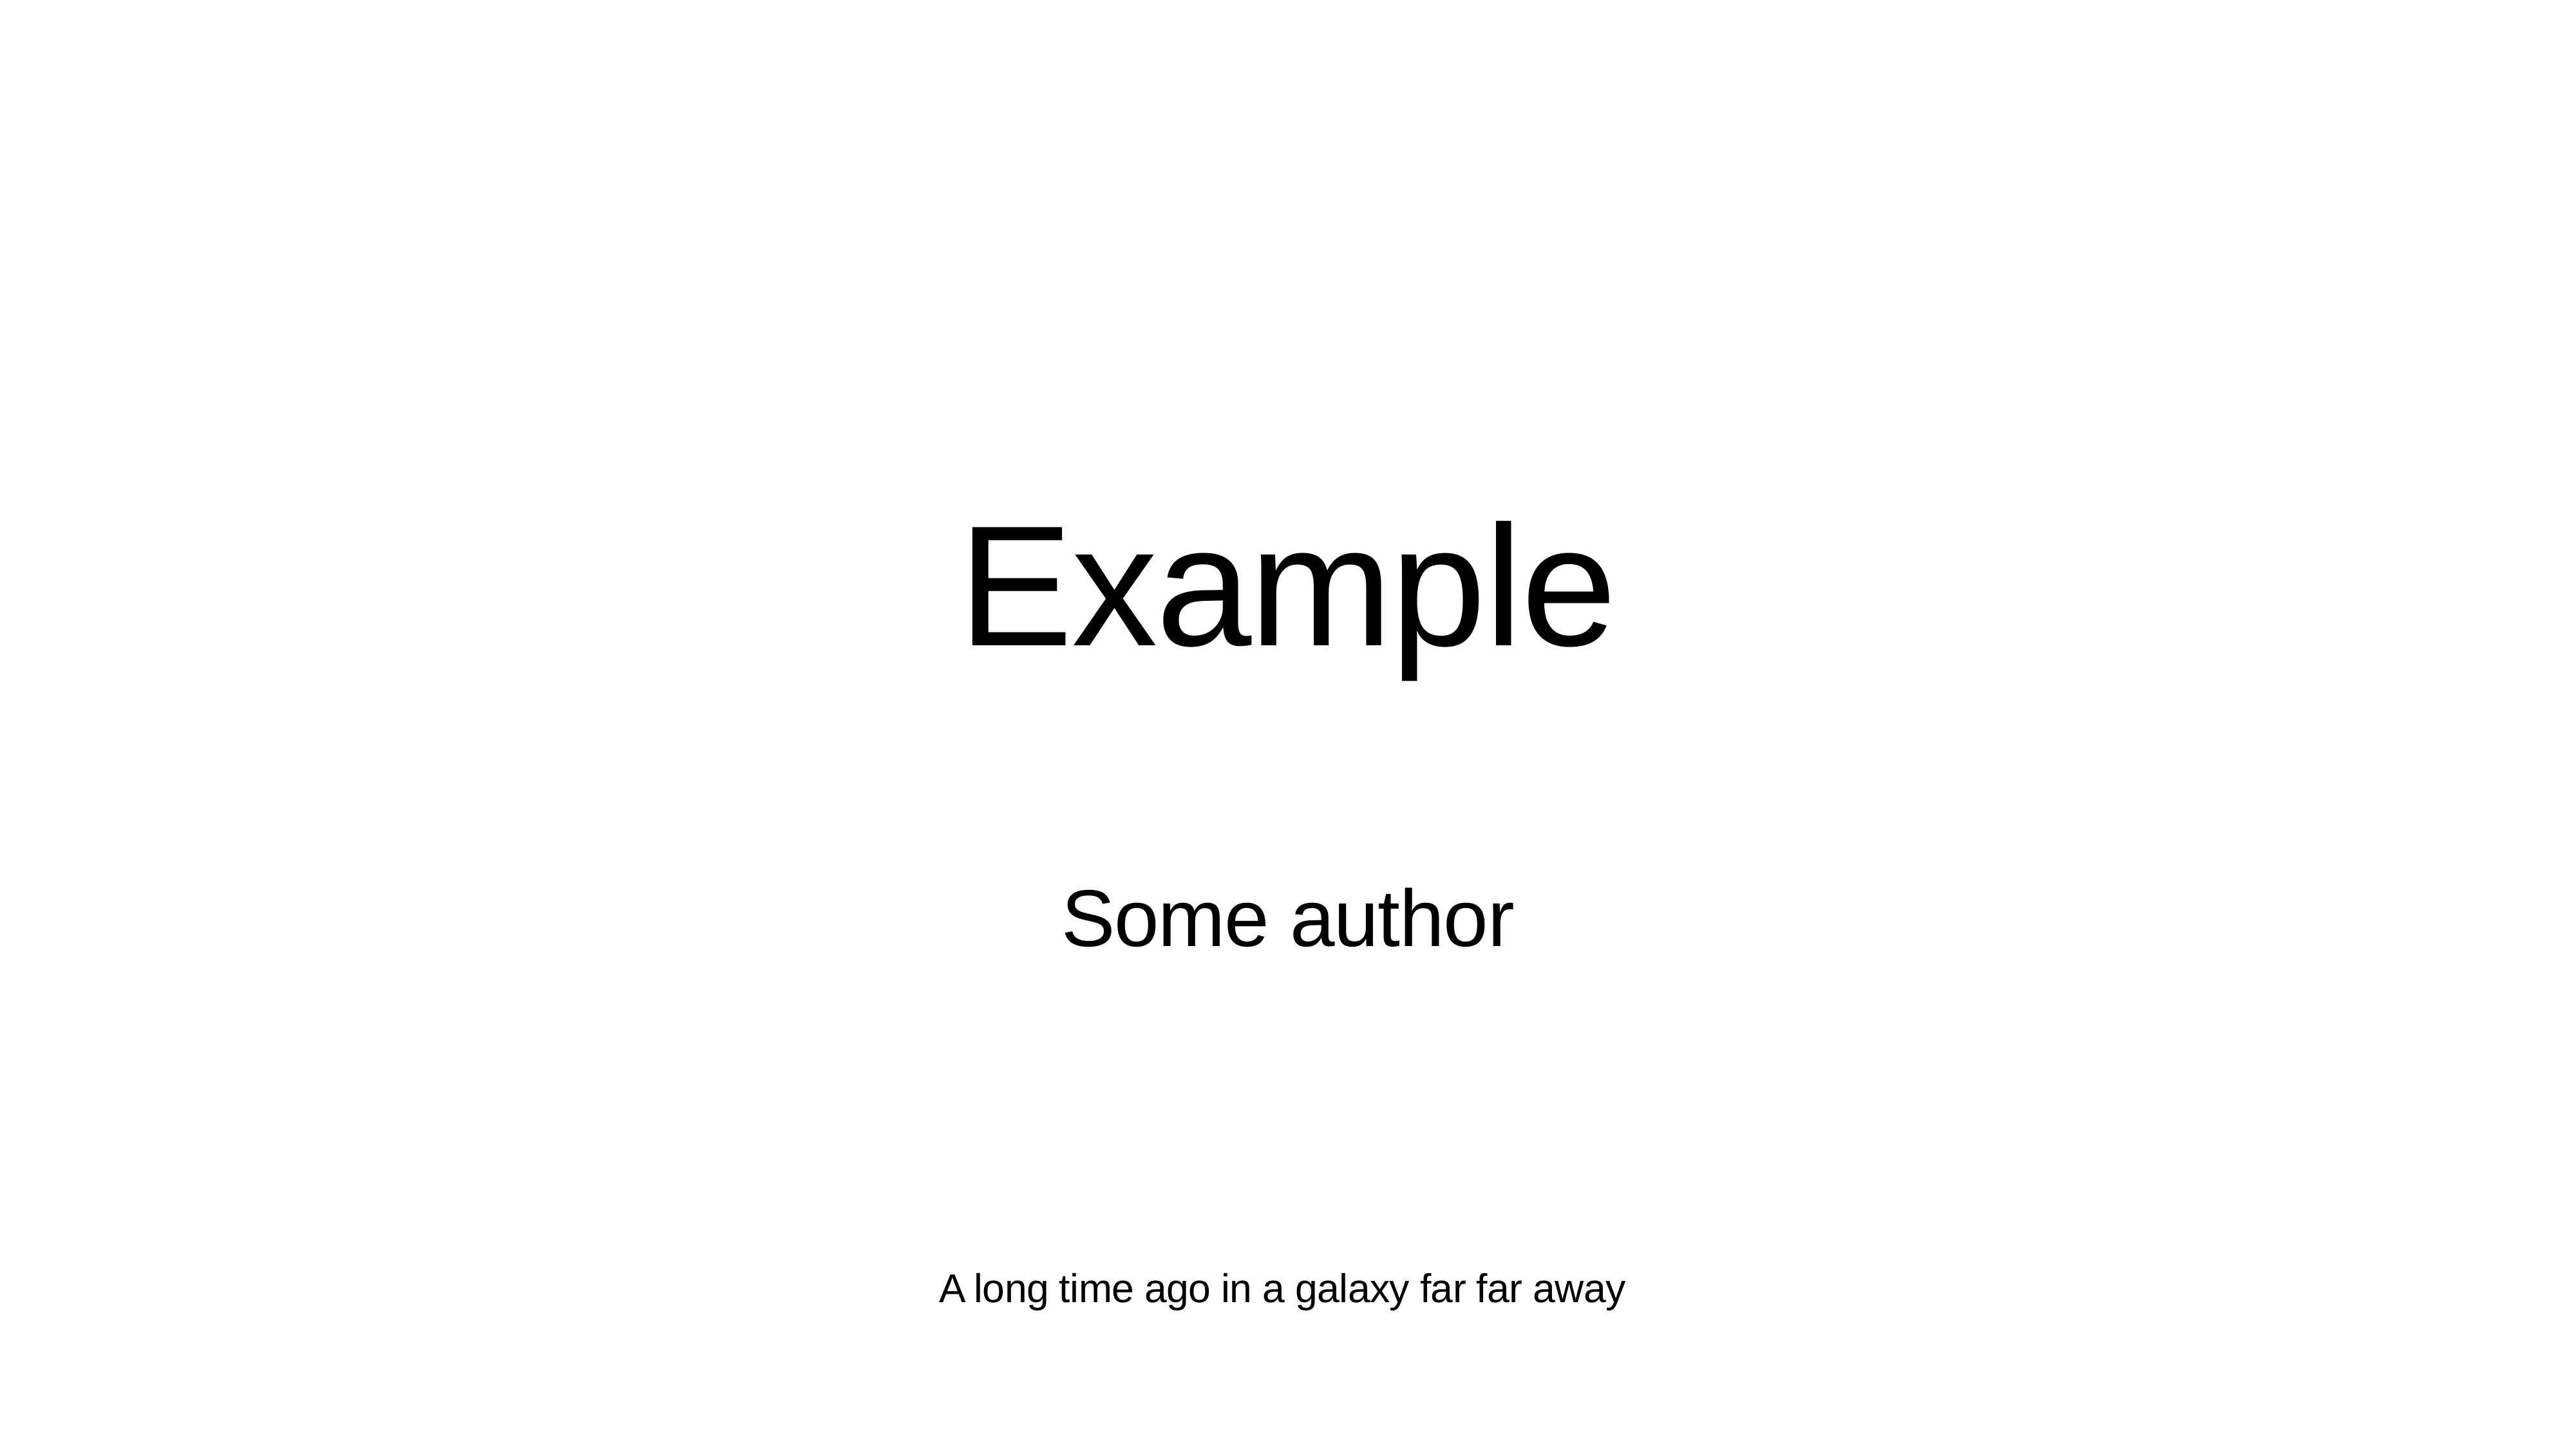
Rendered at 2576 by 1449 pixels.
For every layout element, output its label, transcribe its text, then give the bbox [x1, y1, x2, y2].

list A long time ago in a galaxy far far away [128, 1266, 2447, 1331]
subtitle Some author [128, 799, 2447, 1037]
title Example [128, 374, 2447, 799]
